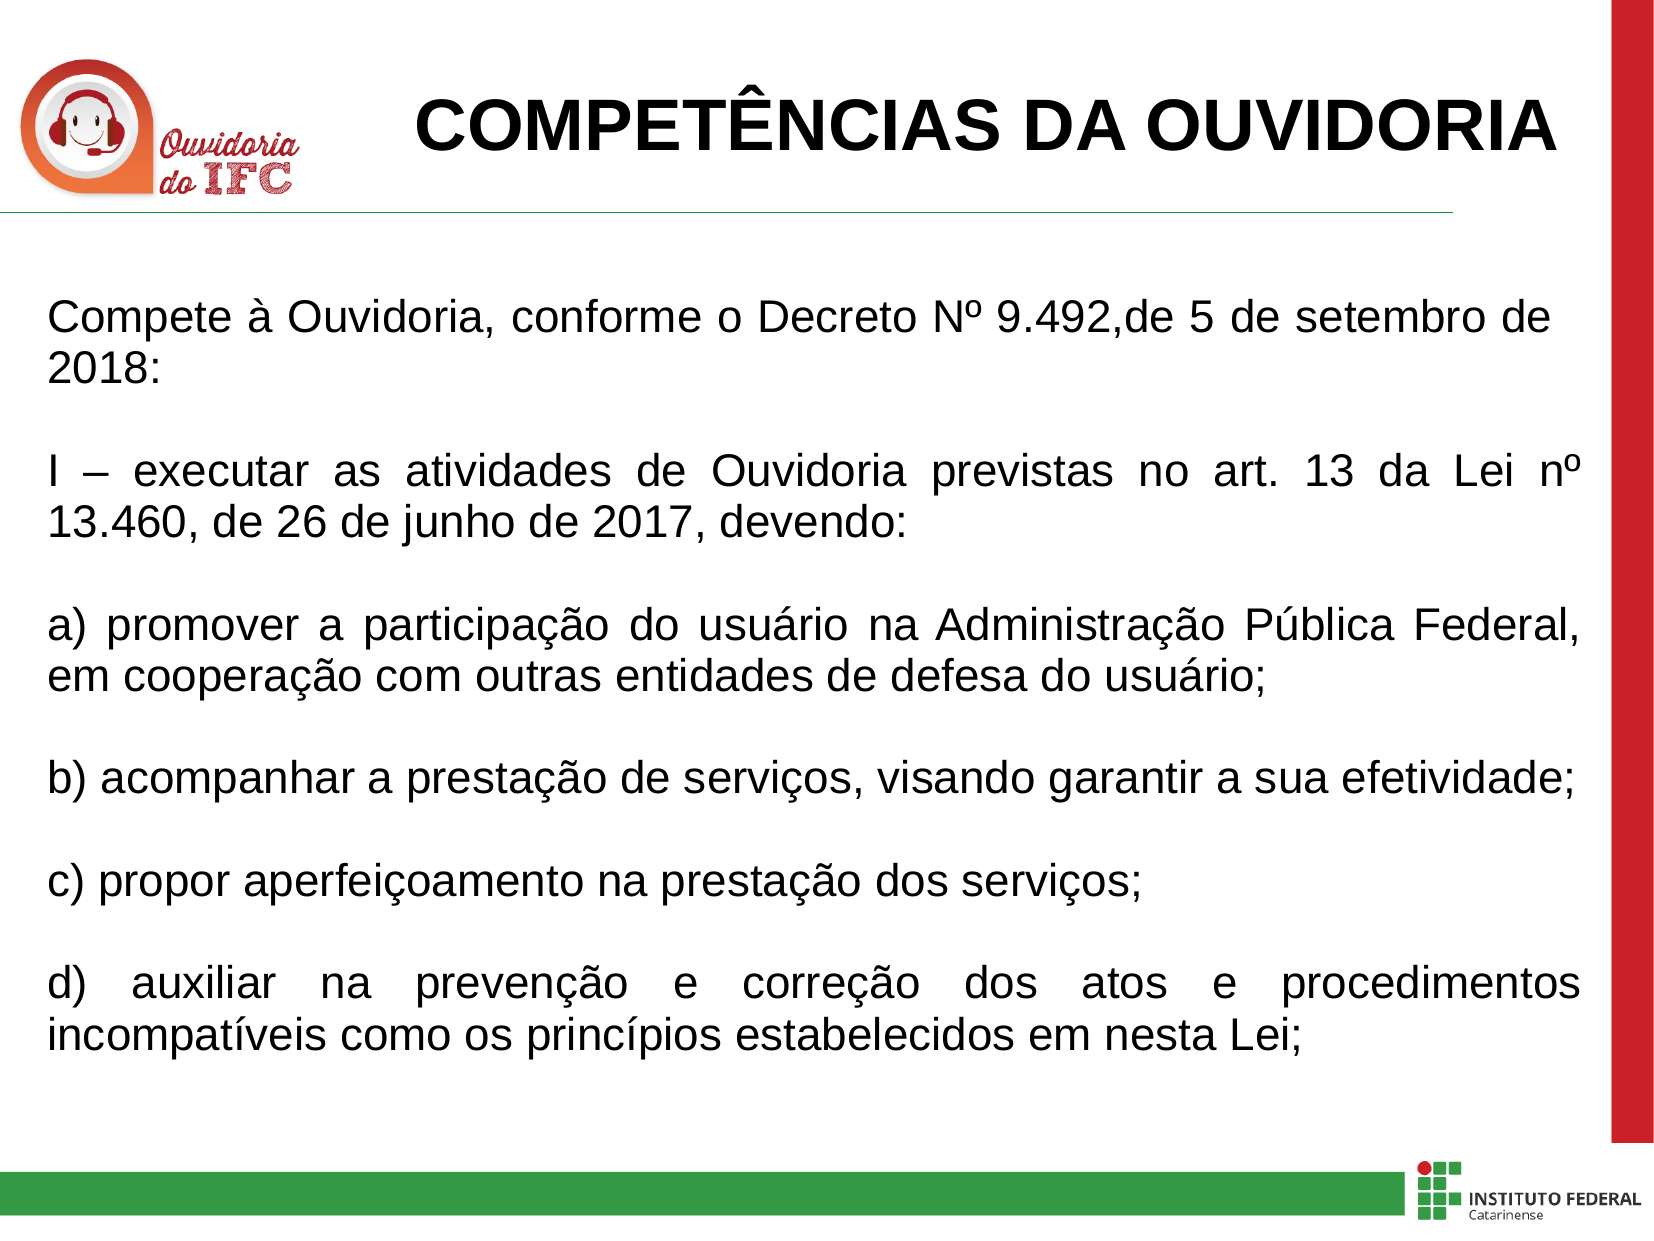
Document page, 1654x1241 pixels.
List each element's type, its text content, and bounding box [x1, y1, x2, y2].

subtitle Compete à Ouvidoria, conforme o Decreto Nº 9.492,de 5 de setembro de 2018: I – executar as atividades de Ouvidoria previstas no art. 13 da Lei nº 13.460, de 26 de junho de 2017, devendo: a) promover a participação do usuário na Administração Pública Federal, em cooperação com outras entidades de defesa do usuário; b) acompanhar a prestação de serviços, visando garantir a sua efetividade; c) propor aperfeiçoamento na prestação dos serviços; d) auxiliar na prevenção e correção dos atos e procedimentos incompatíveis como os princípios estabelecidos em nesta Lei; [47, 291, 1583, 1144]
picture [0, 0, 1654, 1241]
title COMPETÊNCIAS DA OUVIDORIA [308, 47, 1571, 201]
